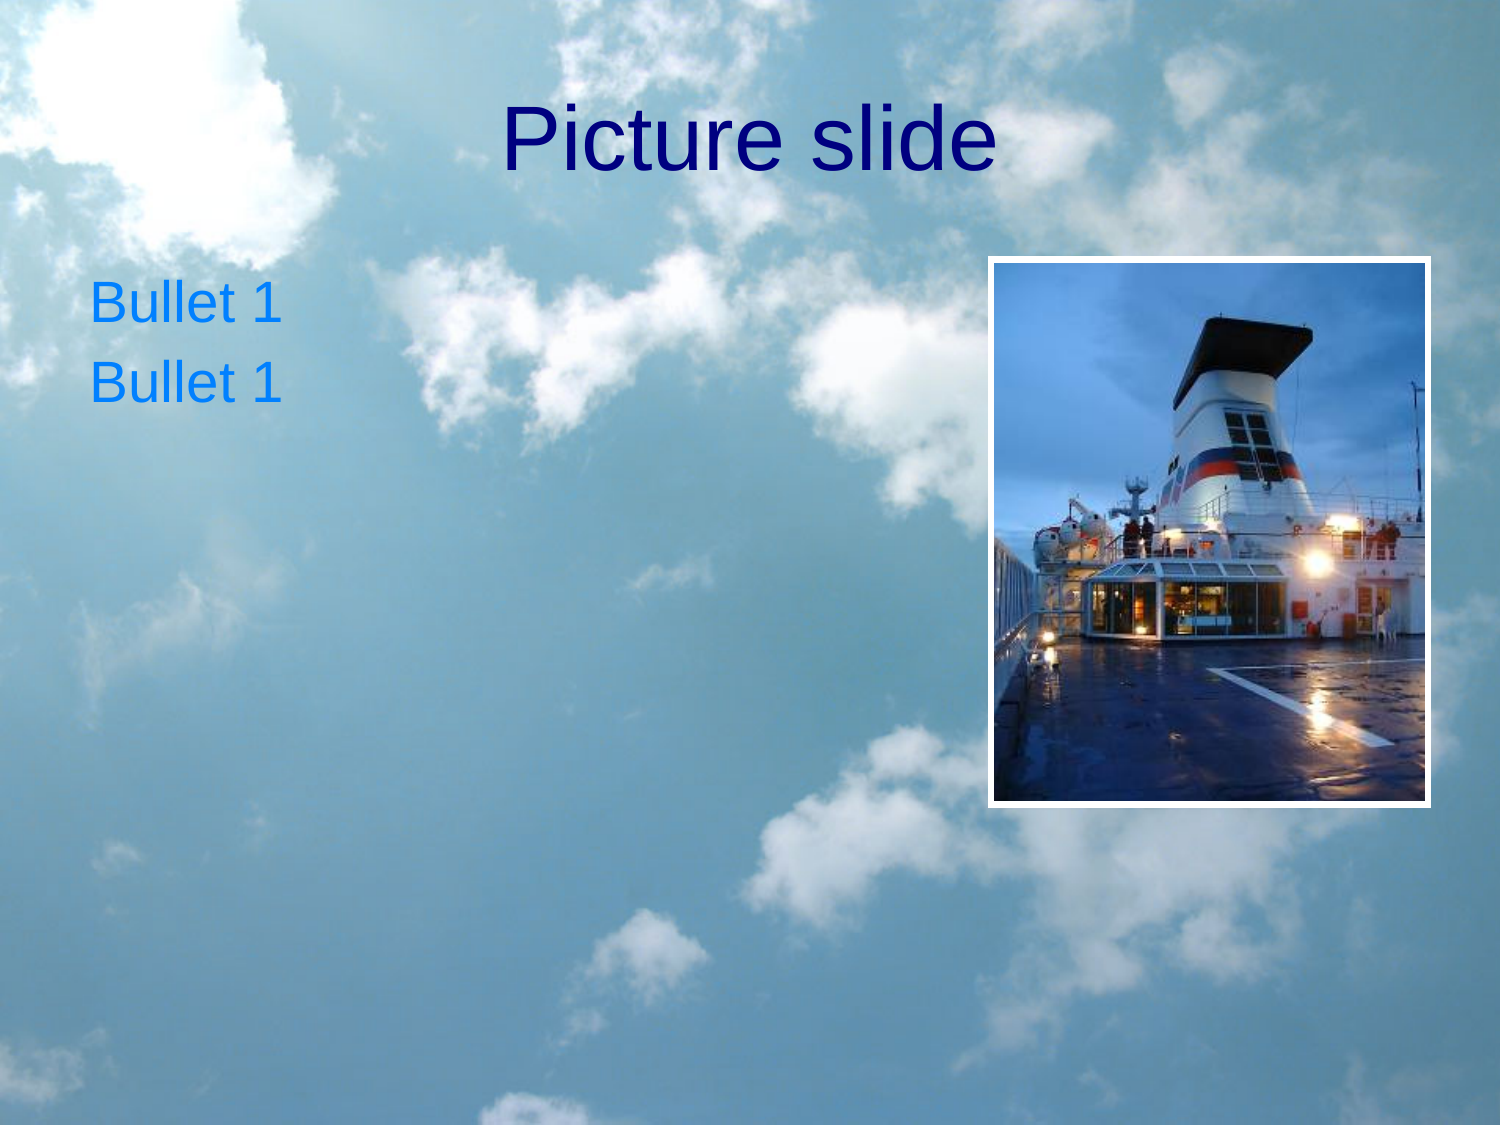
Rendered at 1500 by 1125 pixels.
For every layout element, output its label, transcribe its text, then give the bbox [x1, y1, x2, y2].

list Bullet 1 Bullet 1 [74, 262, 737, 870]
picture [0, 0, 1500, 1125]
title Picture slide [75, 45, 1426, 233]
